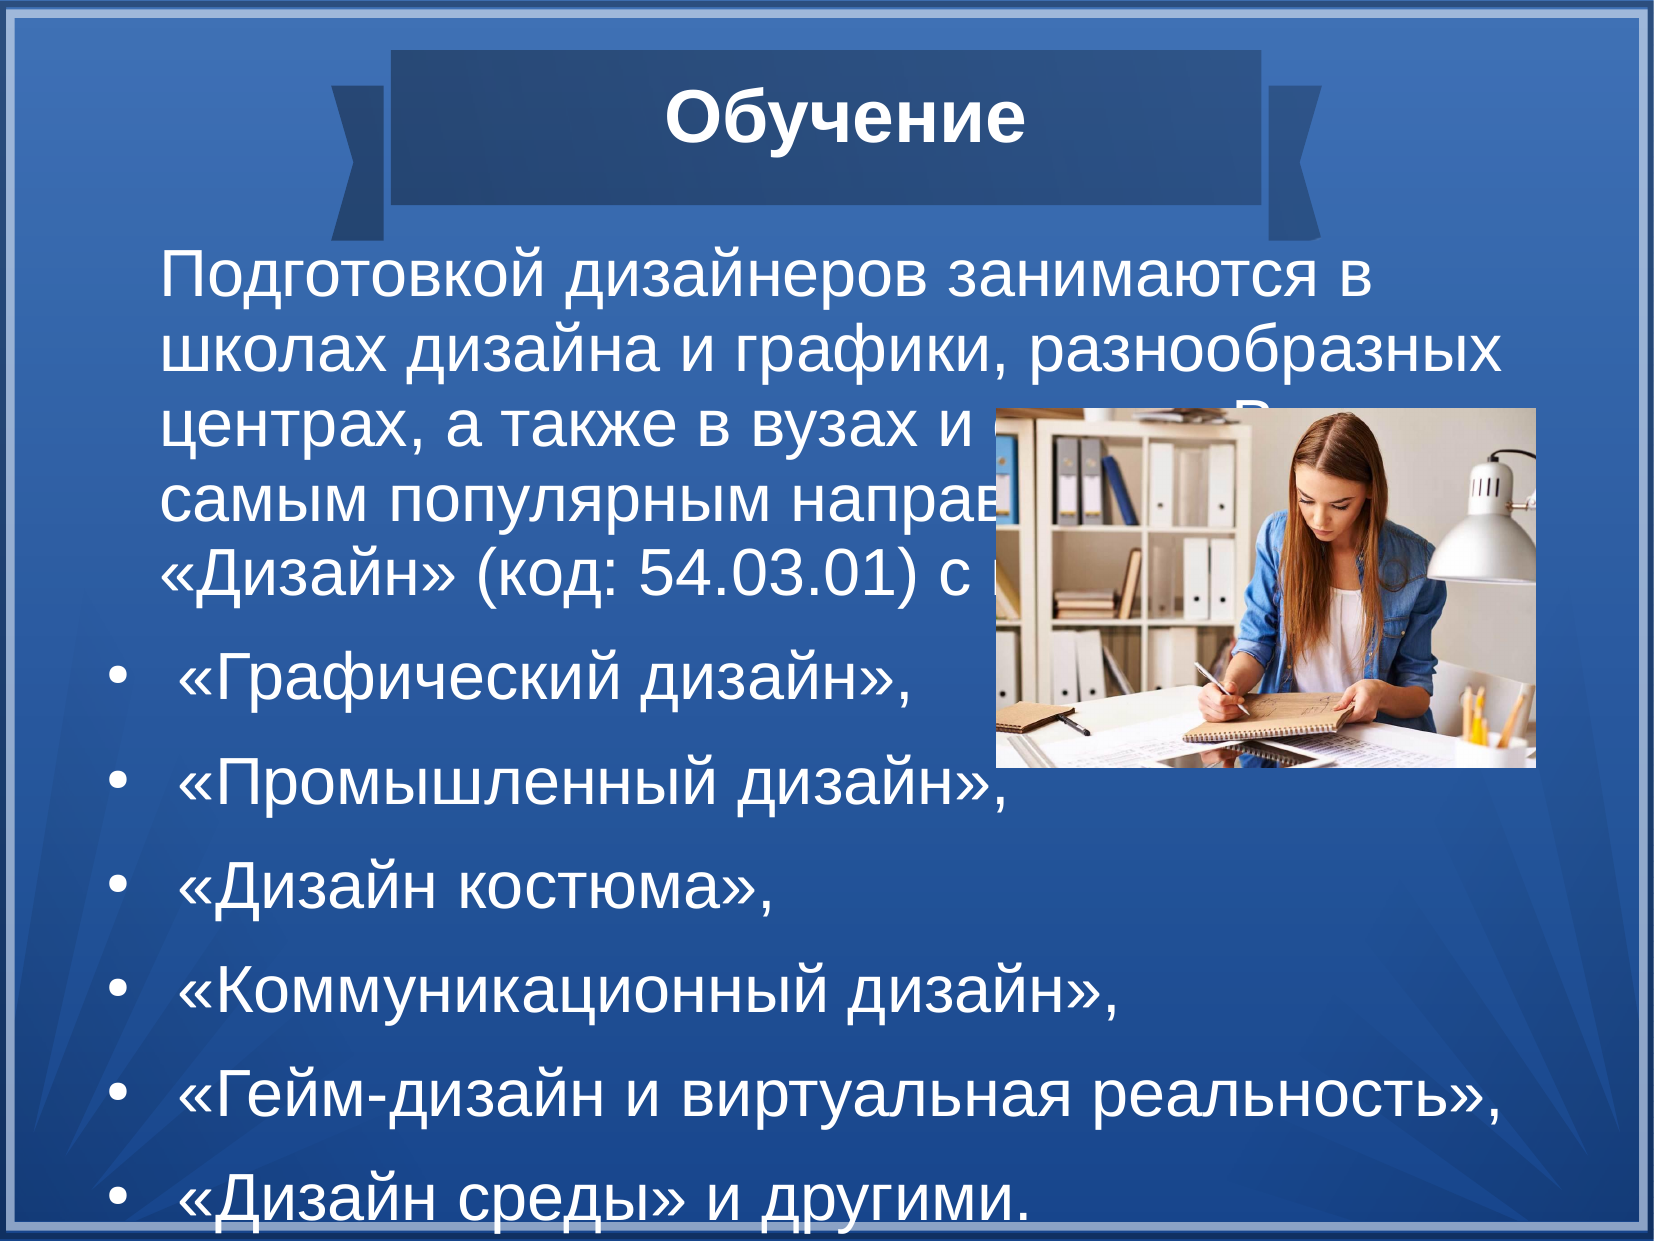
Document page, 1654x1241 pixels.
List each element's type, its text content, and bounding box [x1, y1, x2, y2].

picture [996, 408, 1536, 768]
list Подготовкой дизайнеров занимаются в школах дизайна и графики, разнообразных центрах, а также в вузах и ссузах. В вузах самым популярным направлением является «Дизайн» (код: 54.03.01) с профилями: «Графический дизайн», «Промышленный дизайн», «Дизайн костюма», «Коммуникационный дизайн», «Гейм-дизайн и виртуальная реальность», «Дизайн среды» и другими. После окончания 9 и 11 классов можно поступить в колледж, чтобы получить образование по специальности «Дизайн» (по отраслям) (код: 54.02.01). Ведется подготовка графических дизайнеров, дизайнеров костюмов, среды, интерьеров и других специалистов. При поступлении нужно успешно пройти творческое испытание, нарисовав, например, натюрморт в карандаше. [88, 236, 1577, 1067]
title Обучение [324, 56, 1388, 178]
